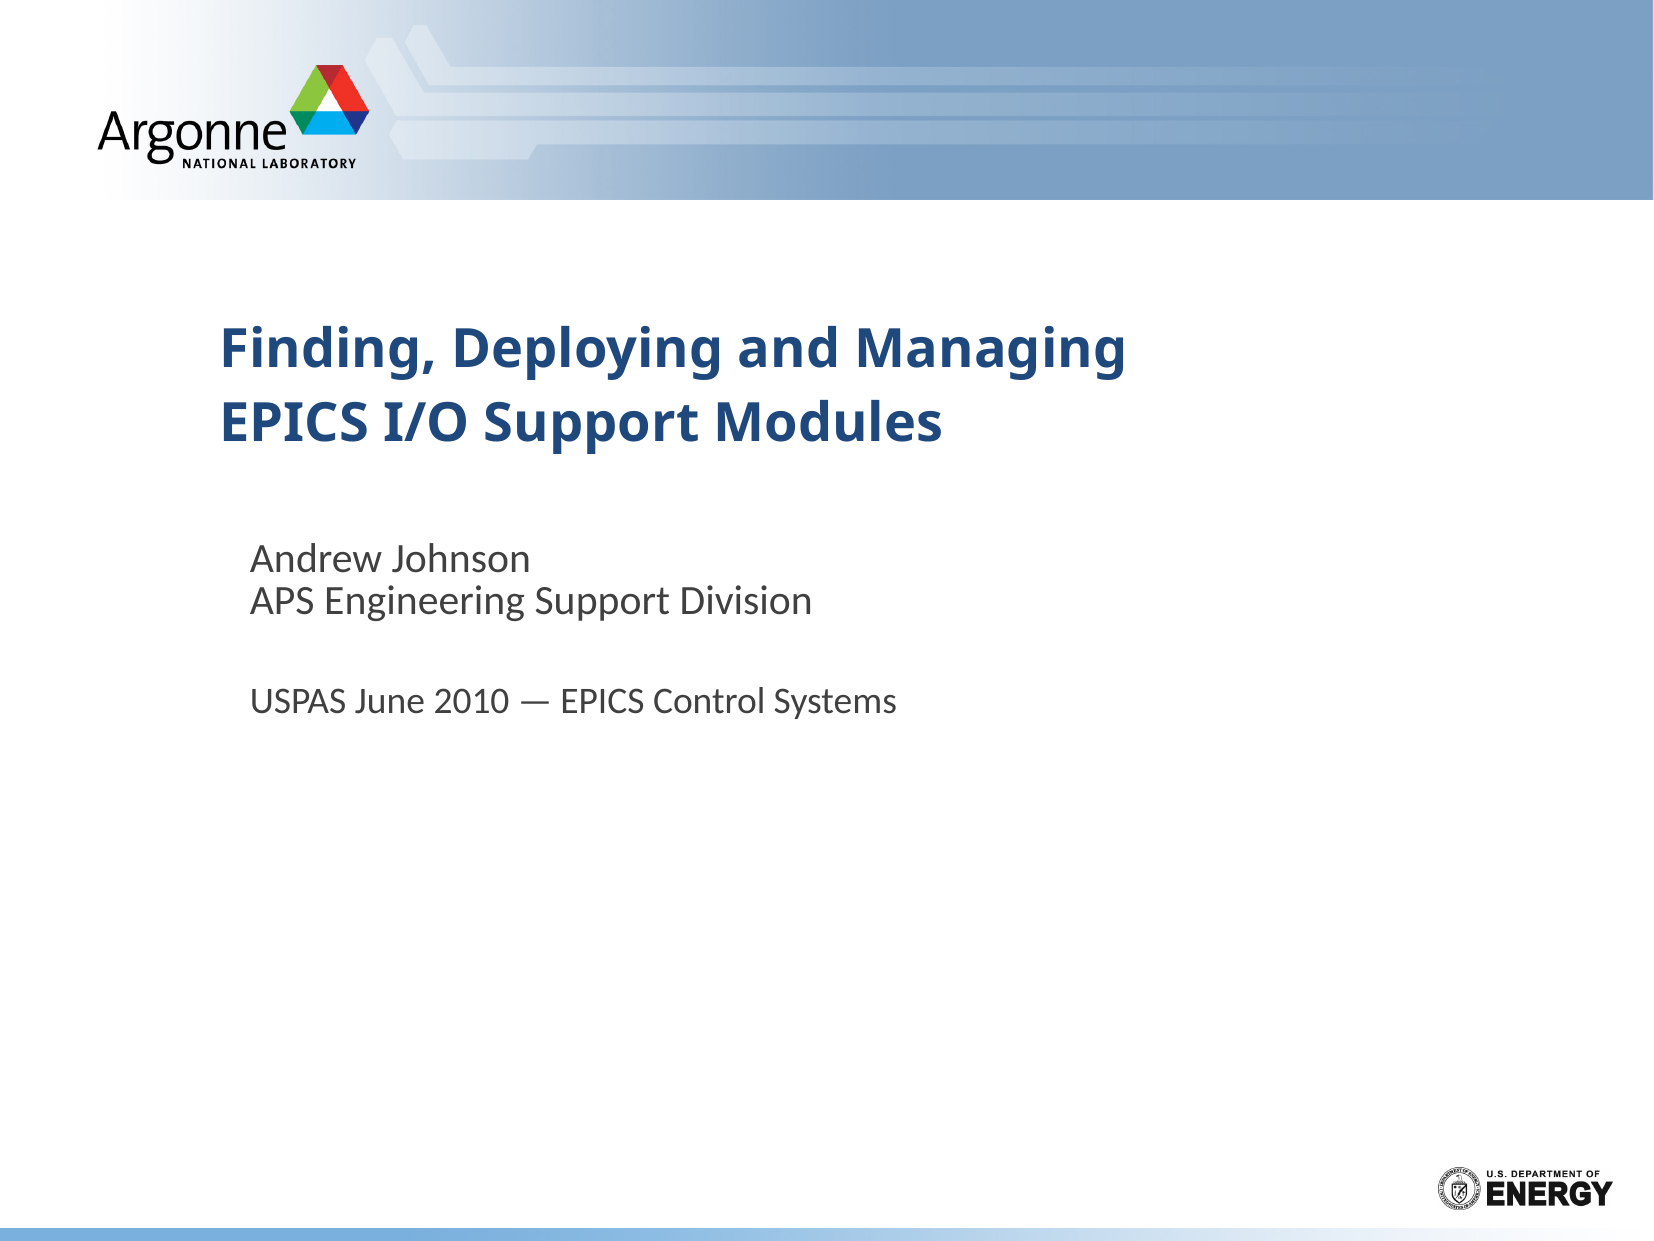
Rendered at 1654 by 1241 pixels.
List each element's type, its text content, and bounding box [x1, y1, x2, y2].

picture [1438, 1167, 1613, 1210]
picture [0, 1228, 1654, 1241]
title Finding, Deploying and Managing EPICS I/O Support Modules [219, 286, 1386, 481]
picture [0, 0, 1654, 201]
subtitle Andrew Johnson APS Engineering Support Division USPAS June 2010 — EPICS Control Systems [235, 533, 1392, 863]
